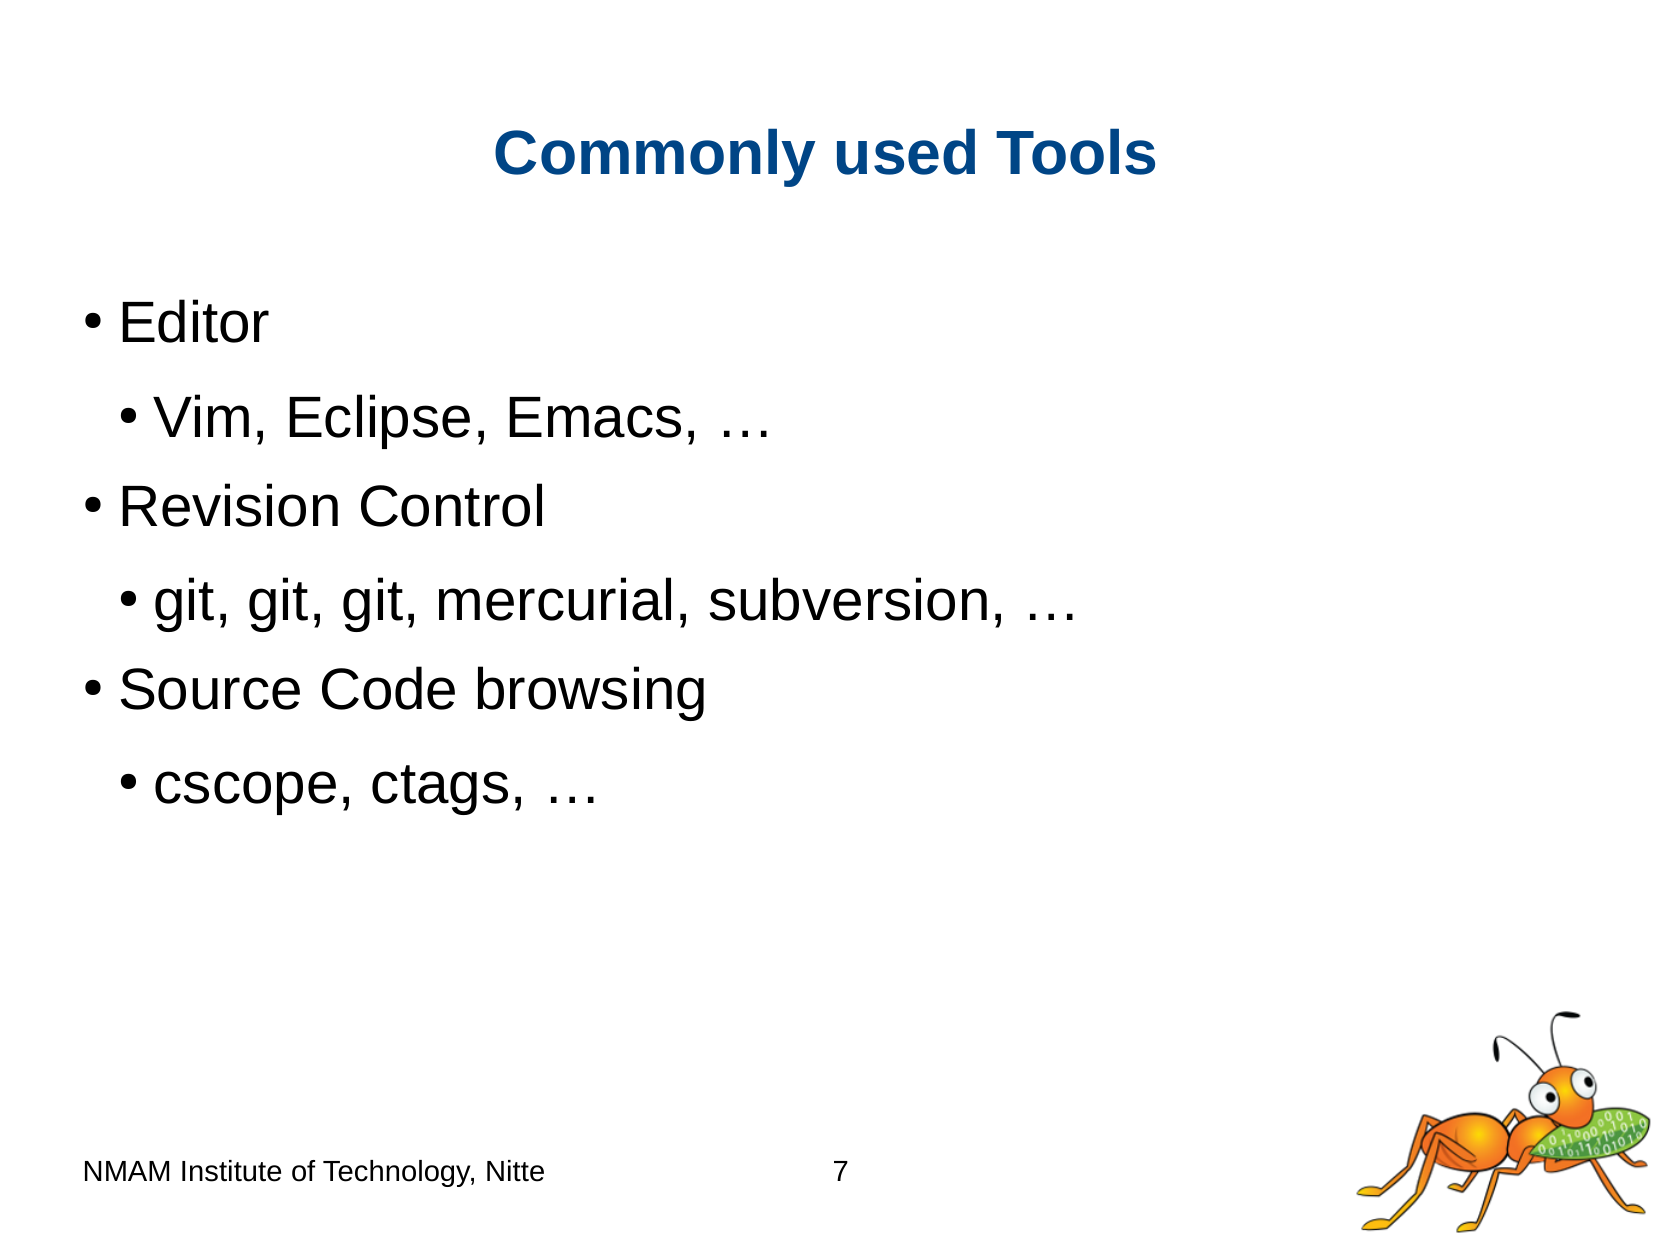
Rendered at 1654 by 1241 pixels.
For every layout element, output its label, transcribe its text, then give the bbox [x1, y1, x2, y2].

title Commonly used Tools [82, 49, 1571, 257]
picture [1353, 1009, 1654, 1235]
list Editor Vim, Eclipse, Emacs, … Revision Control git, git, git, mercurial, subversion, … Source Code browsing cscope, ctags, … [82, 290, 1571, 1010]
